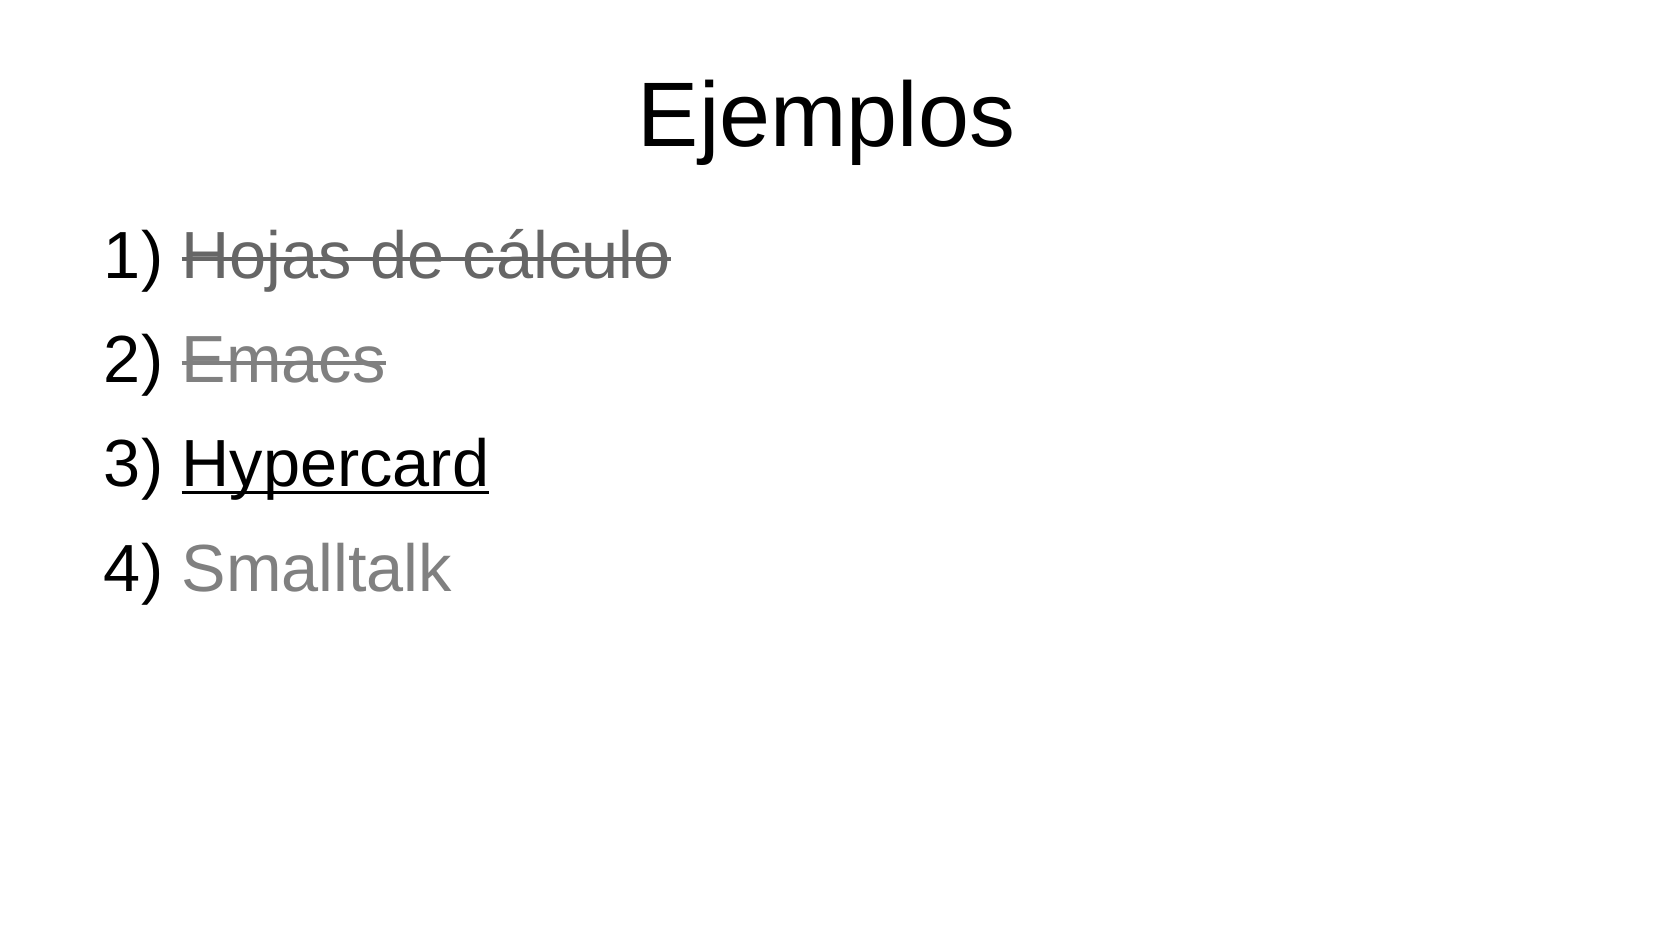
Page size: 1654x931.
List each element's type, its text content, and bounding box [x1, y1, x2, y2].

title Ejemplos [82, 37, 1571, 193]
list Hojas de cálculo Emacs Hypercard Smalltalk [86, 217, 1575, 758]
